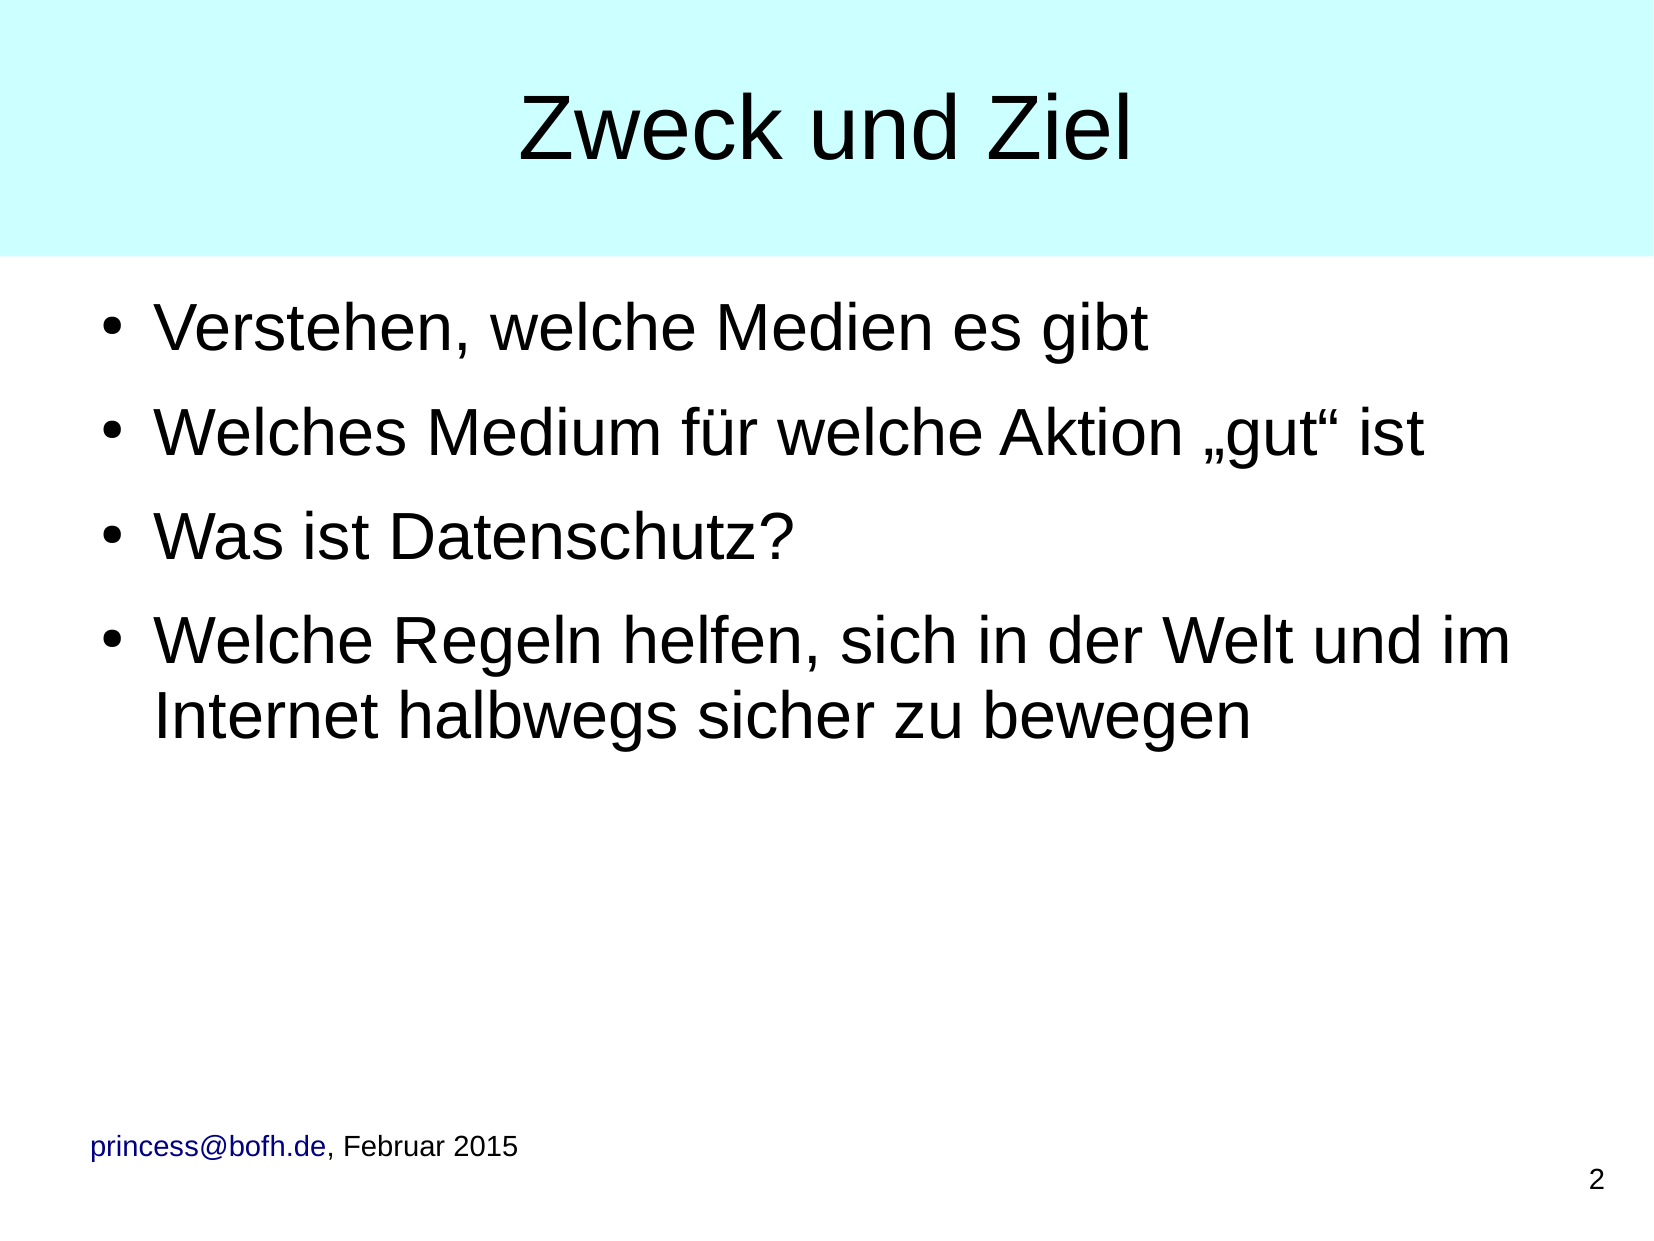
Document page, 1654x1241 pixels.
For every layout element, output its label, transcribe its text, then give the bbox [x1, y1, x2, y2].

list Verstehen, welche Medien es gibt Welches Medium für welche Aktion „gut“ ist Was ist Datenschutz? Welche Regeln helfen, sich in der Welt und im Internet halbwegs sicher zu bewegen [82, 290, 1571, 1010]
title Zweck und Ziel [0, 0, 1654, 257]
